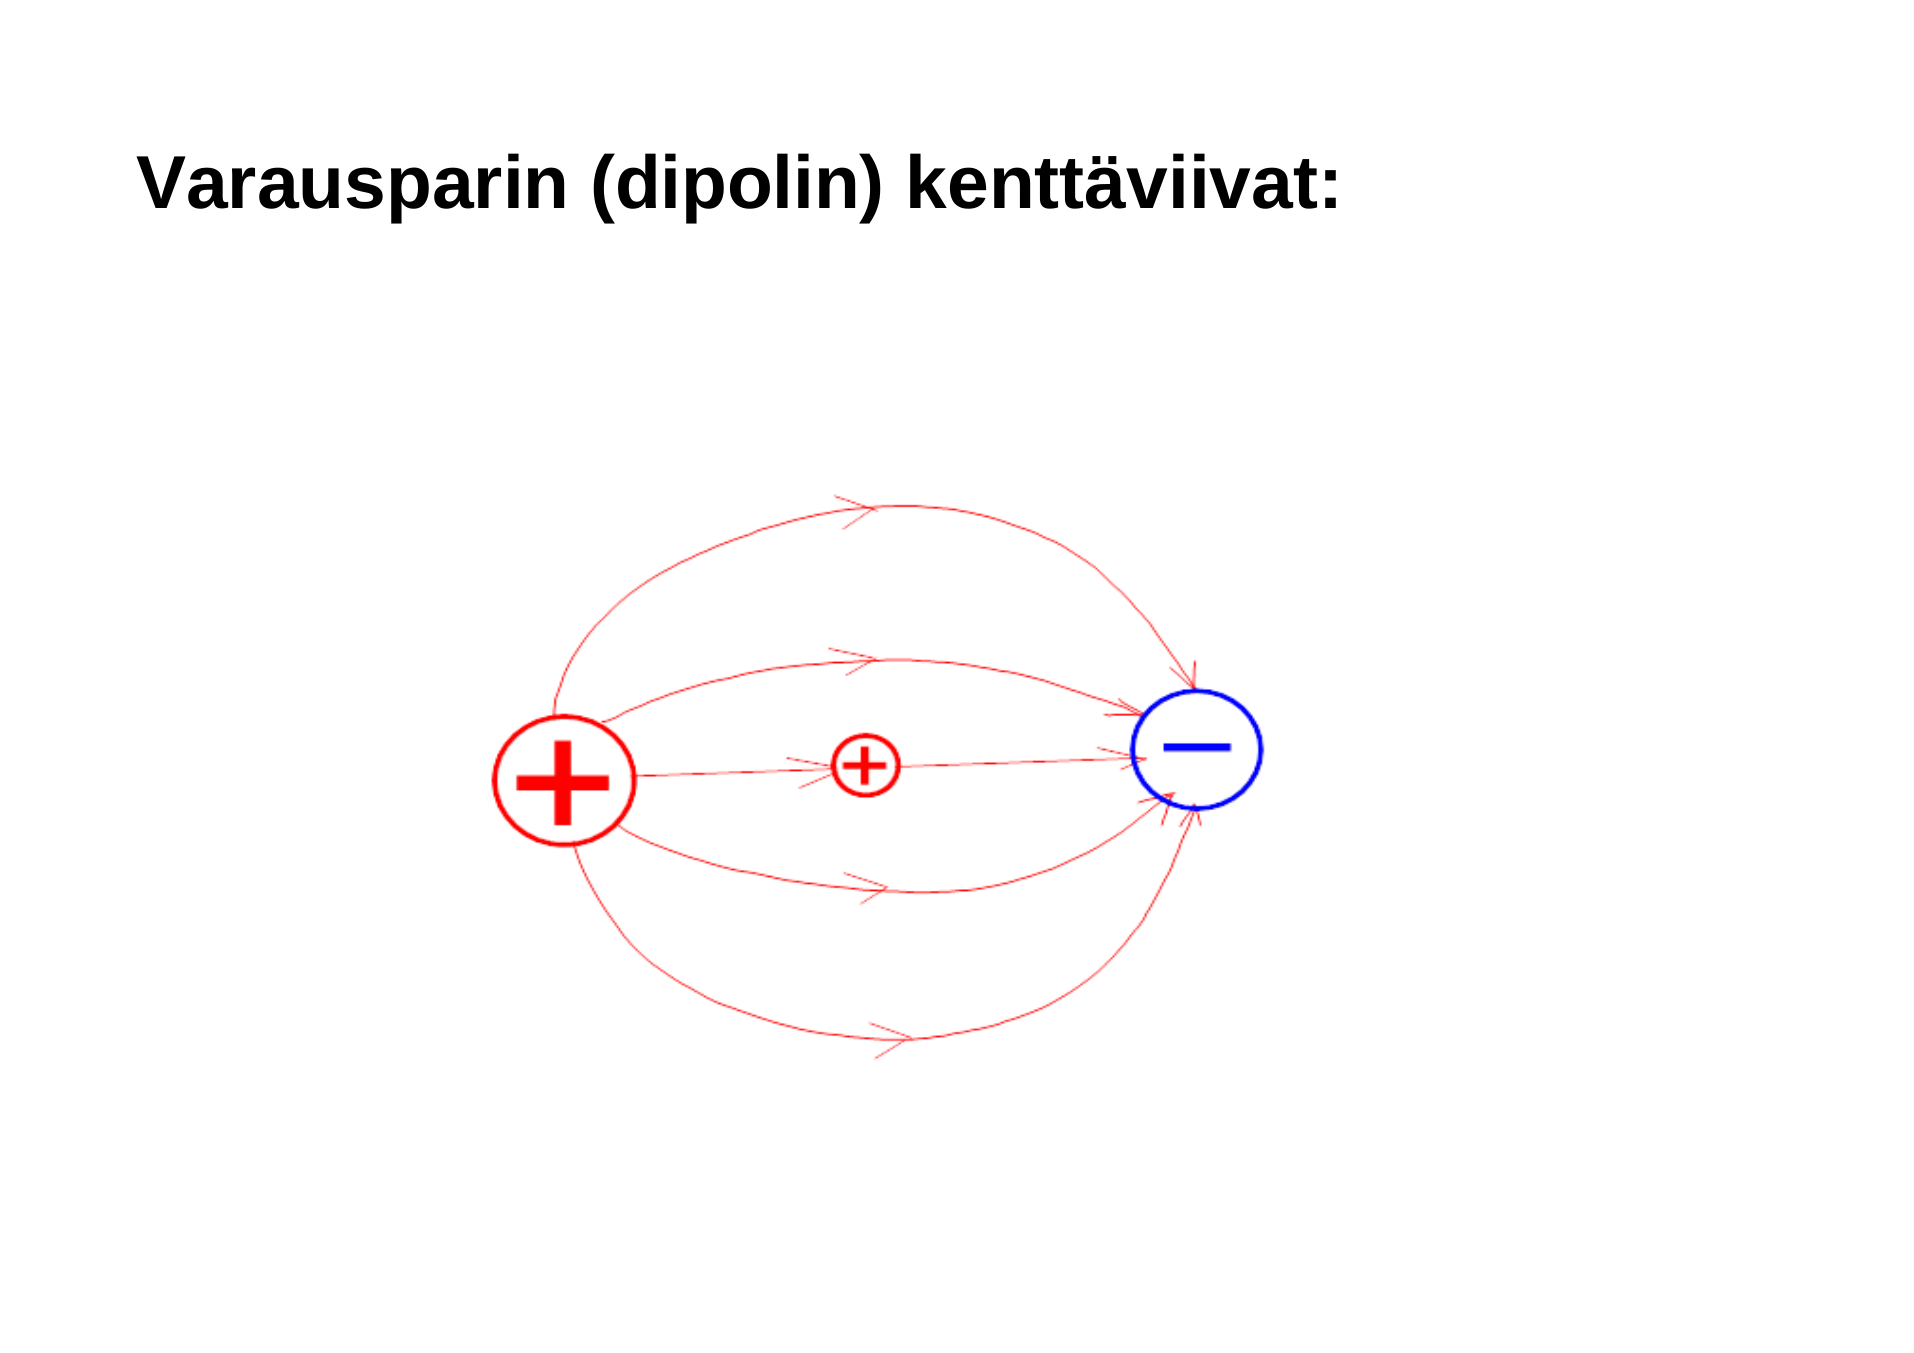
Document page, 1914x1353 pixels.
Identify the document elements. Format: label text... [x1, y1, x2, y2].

text_box Varausparin (dipolin) kenttäviivat: [121, 128, 1627, 420]
picture [440, 425, 1326, 1107]
